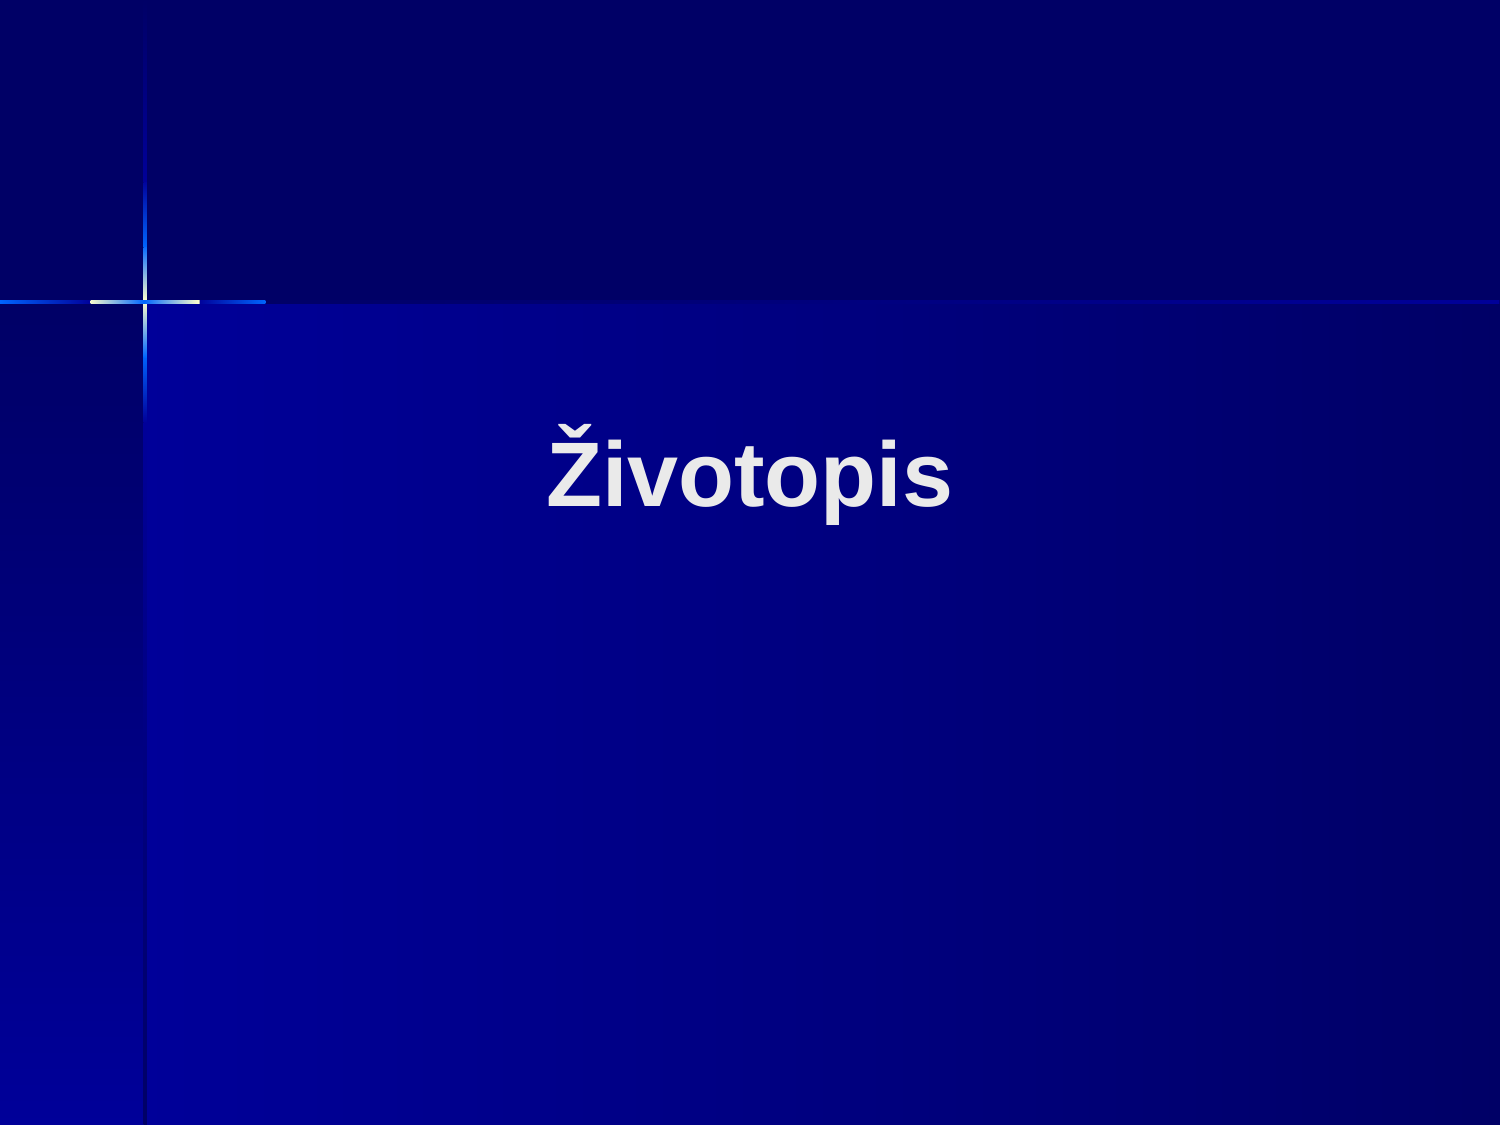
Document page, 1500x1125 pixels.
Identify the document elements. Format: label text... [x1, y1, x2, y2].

title Životopis [112, 349, 1388, 591]
